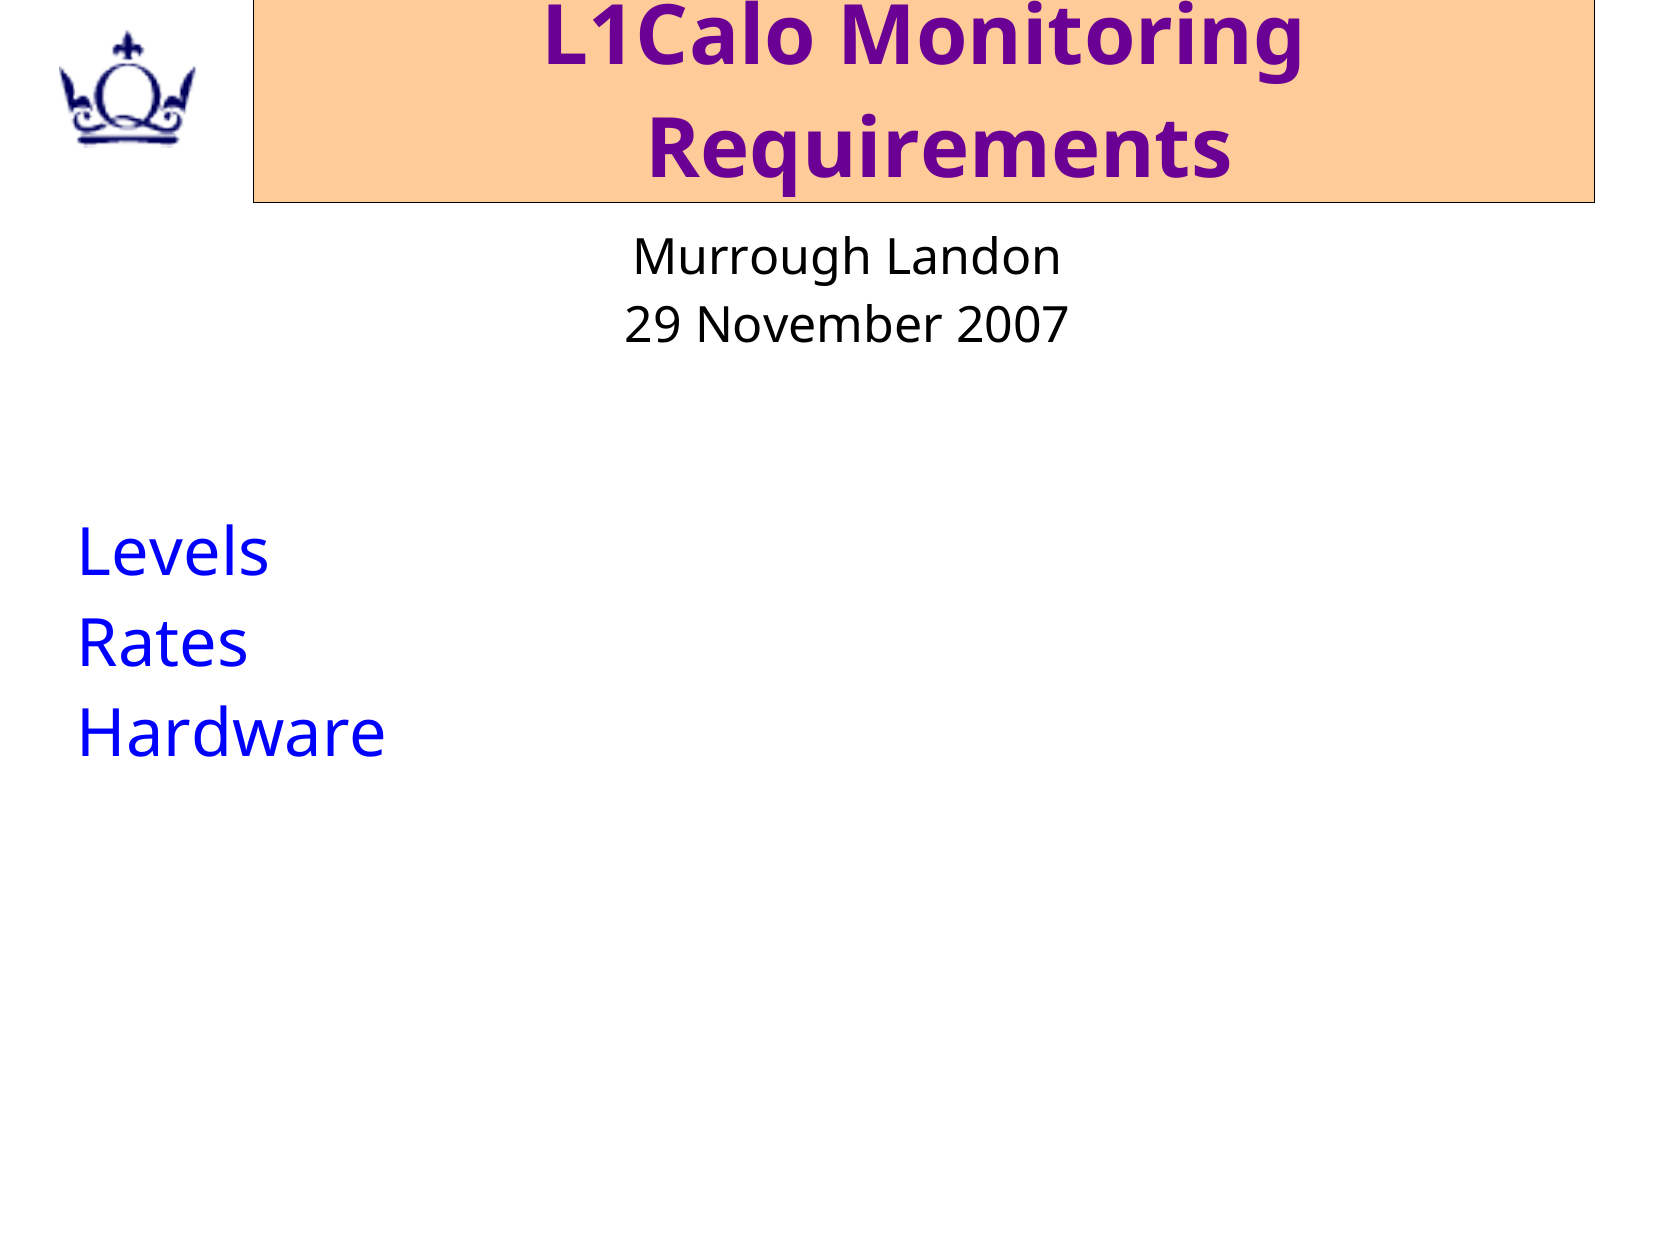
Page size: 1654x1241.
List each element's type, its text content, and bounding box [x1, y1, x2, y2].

text_box Murrough Landon 29 November 2007 [476, 220, 1219, 361]
title L1Calo Monitoring Requirements [253, 29, 1595, 148]
picture [59, 29, 200, 148]
list Levels Rates Hardware [59, 503, 1595, 1127]
